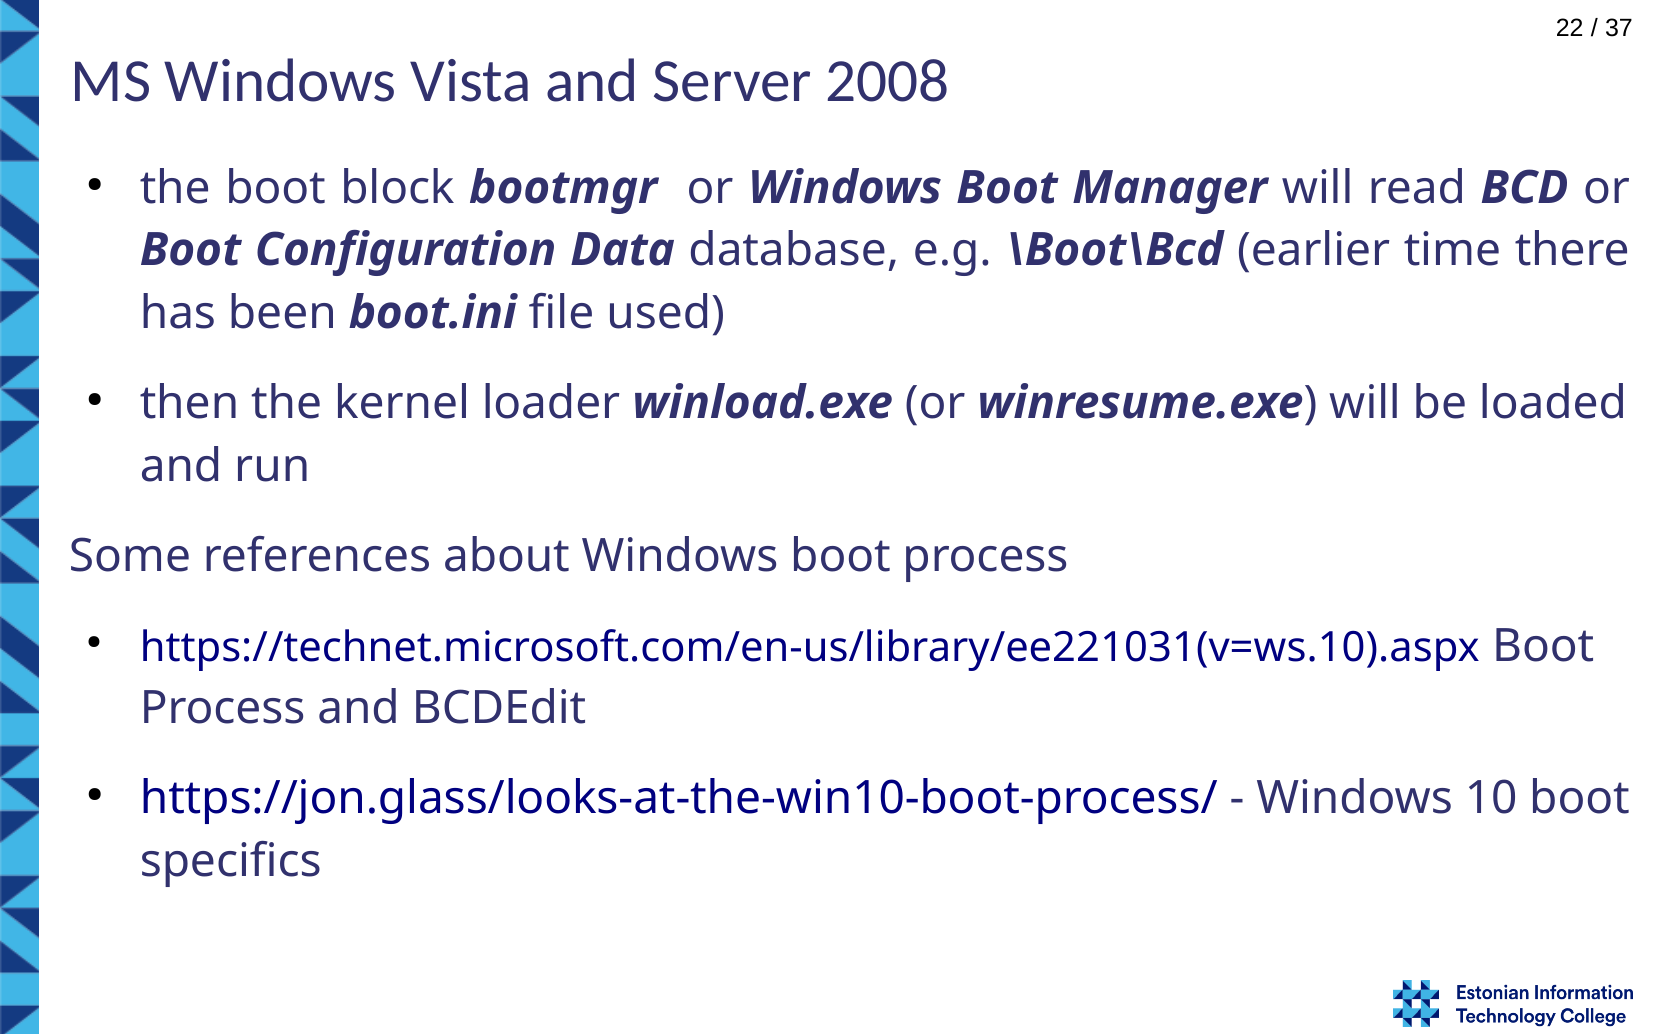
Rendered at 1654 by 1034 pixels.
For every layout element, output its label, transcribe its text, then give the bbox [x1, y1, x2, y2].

picture [1393, 980, 1633, 1027]
list the boot block bootmgr or Windows Boot Manager will read BCD or Boot Configuration Data database, e.g. \Boot\Bcd (earlier time there has been boot.ini file used) then the kernel loader winload.exe (or winresume.exe) will be loaded and run Some references about Windows boot process https://technet.microsoft.com/en-us/library/ee221031(v=ws.10).aspx Boot Process and BCDEdit https://jon.glass/looks-at-the-win10-boot-process/ - Windows 10 boot specifics [68, 153, 1630, 957]
title MS Windows Vista and Server 2008 [70, 41, 1630, 130]
